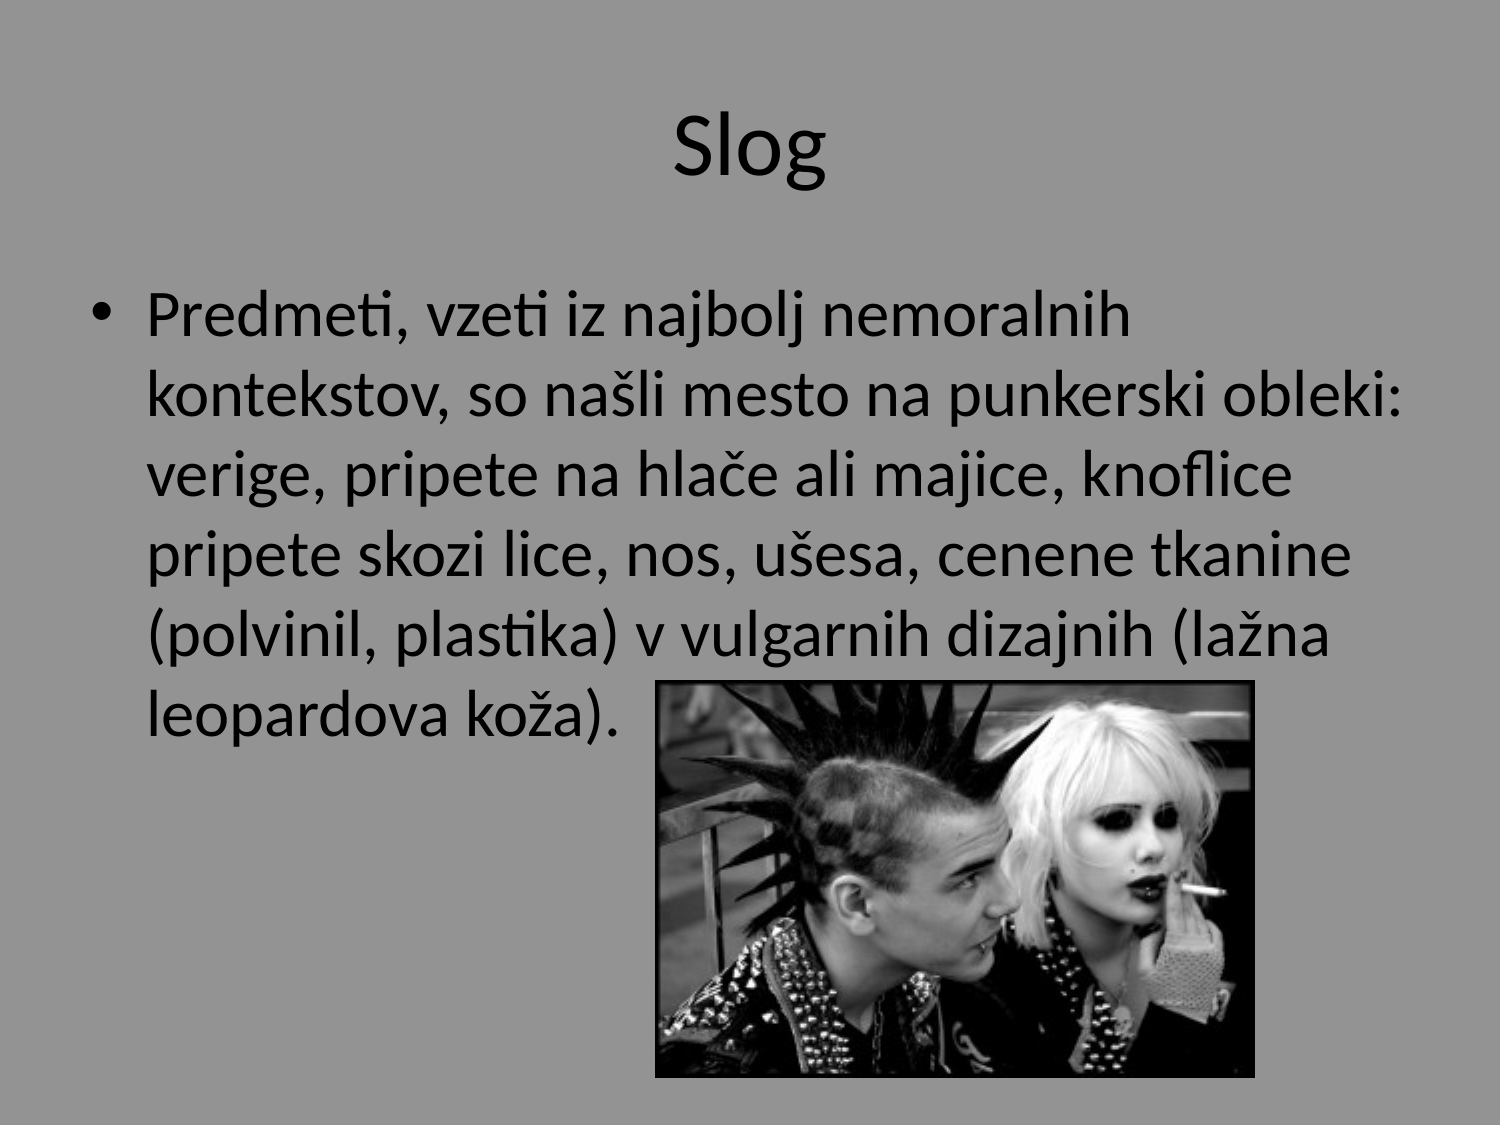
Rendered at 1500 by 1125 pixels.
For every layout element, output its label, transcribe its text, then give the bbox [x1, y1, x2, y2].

list Predmeti, vzeti iz najbolj nemoralnih kontekstov, so našli mesto na punkerski obleki: verige, pripete na hlače ali majice, knoflice pripete skozi lice, nos, ušesa, cenene tkanine (polvinil, plastika) v vulgarnih dizajnih (lažna leopardova koža). [75, 262, 1425, 1005]
title Slog [75, 45, 1425, 233]
picture [655, 680, 1255, 1078]
